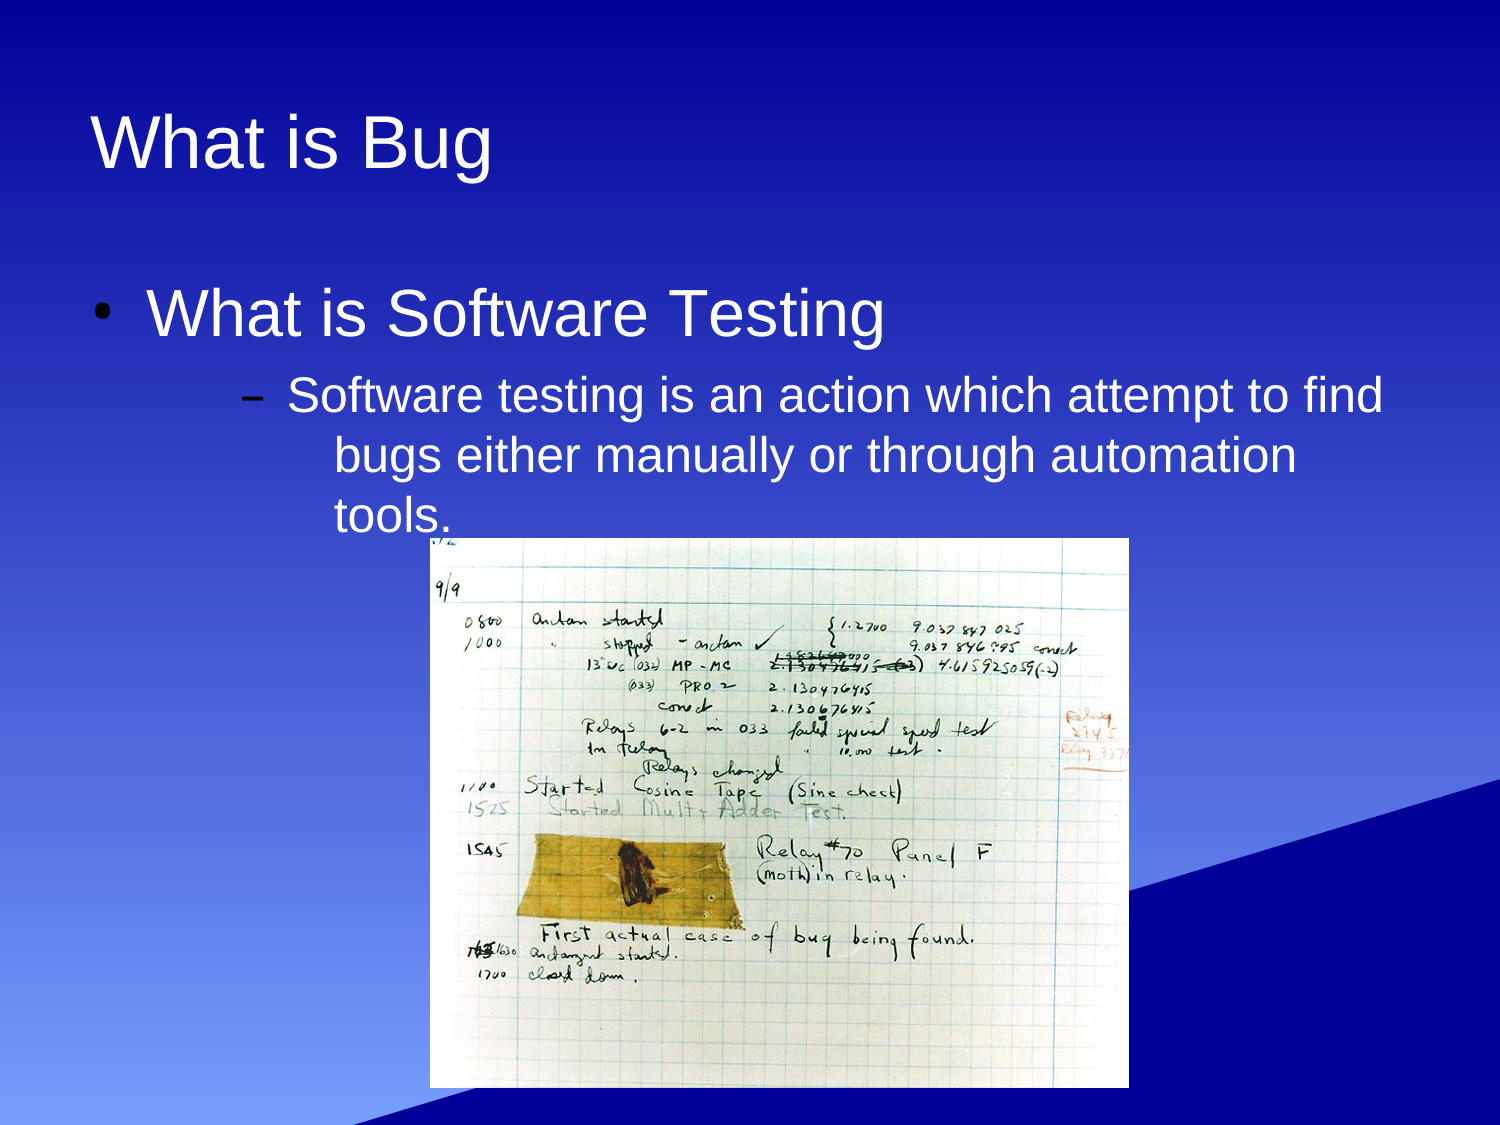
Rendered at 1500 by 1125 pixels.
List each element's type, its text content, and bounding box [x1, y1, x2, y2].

picture [430, 538, 1129, 1088]
title What is Bug [75, 45, 1426, 233]
list What is Software Testing Software testing is an action which attempt to find bugs either manually or through automation tools. [75, 262, 1426, 1005]
